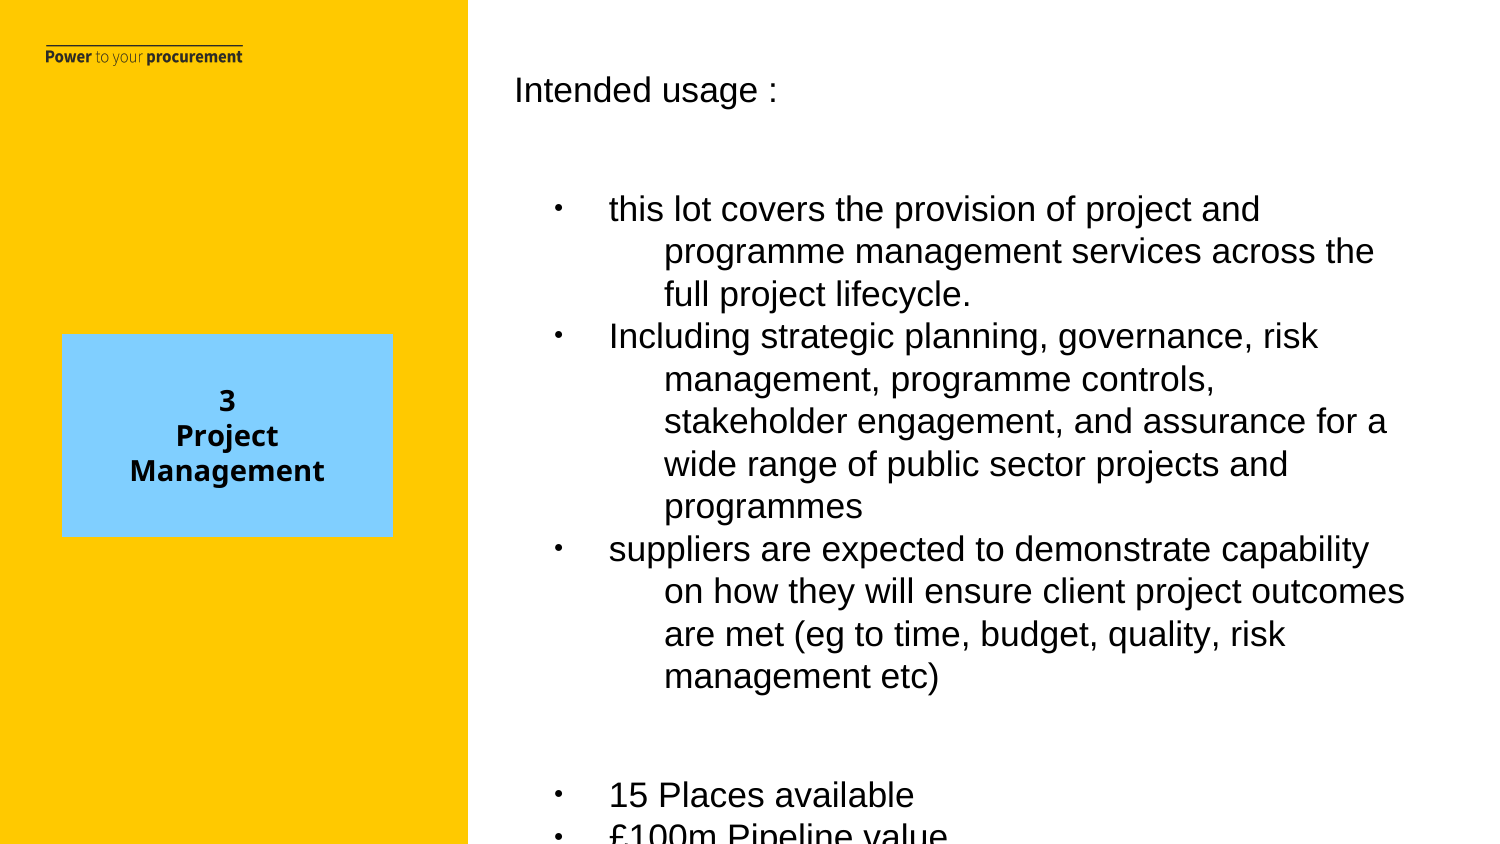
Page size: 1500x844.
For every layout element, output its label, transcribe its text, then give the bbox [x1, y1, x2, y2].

title Intended usage : this lot covers the provision of project and programme management services across the full project lifecycle. Including strategic planning, governance, risk management, programme controls, stakeholder engagement, and assurance for a wide range of public sector projects and programmes suppliers are expected to demonstrate capability on how they will ensure client project outcomes are met (eg to time, budget, quality, risk management etc) 15 Places available £100m Pipeline value [514, 67, 1407, 664]
text_box 3 Project Management [62, 334, 393, 537]
